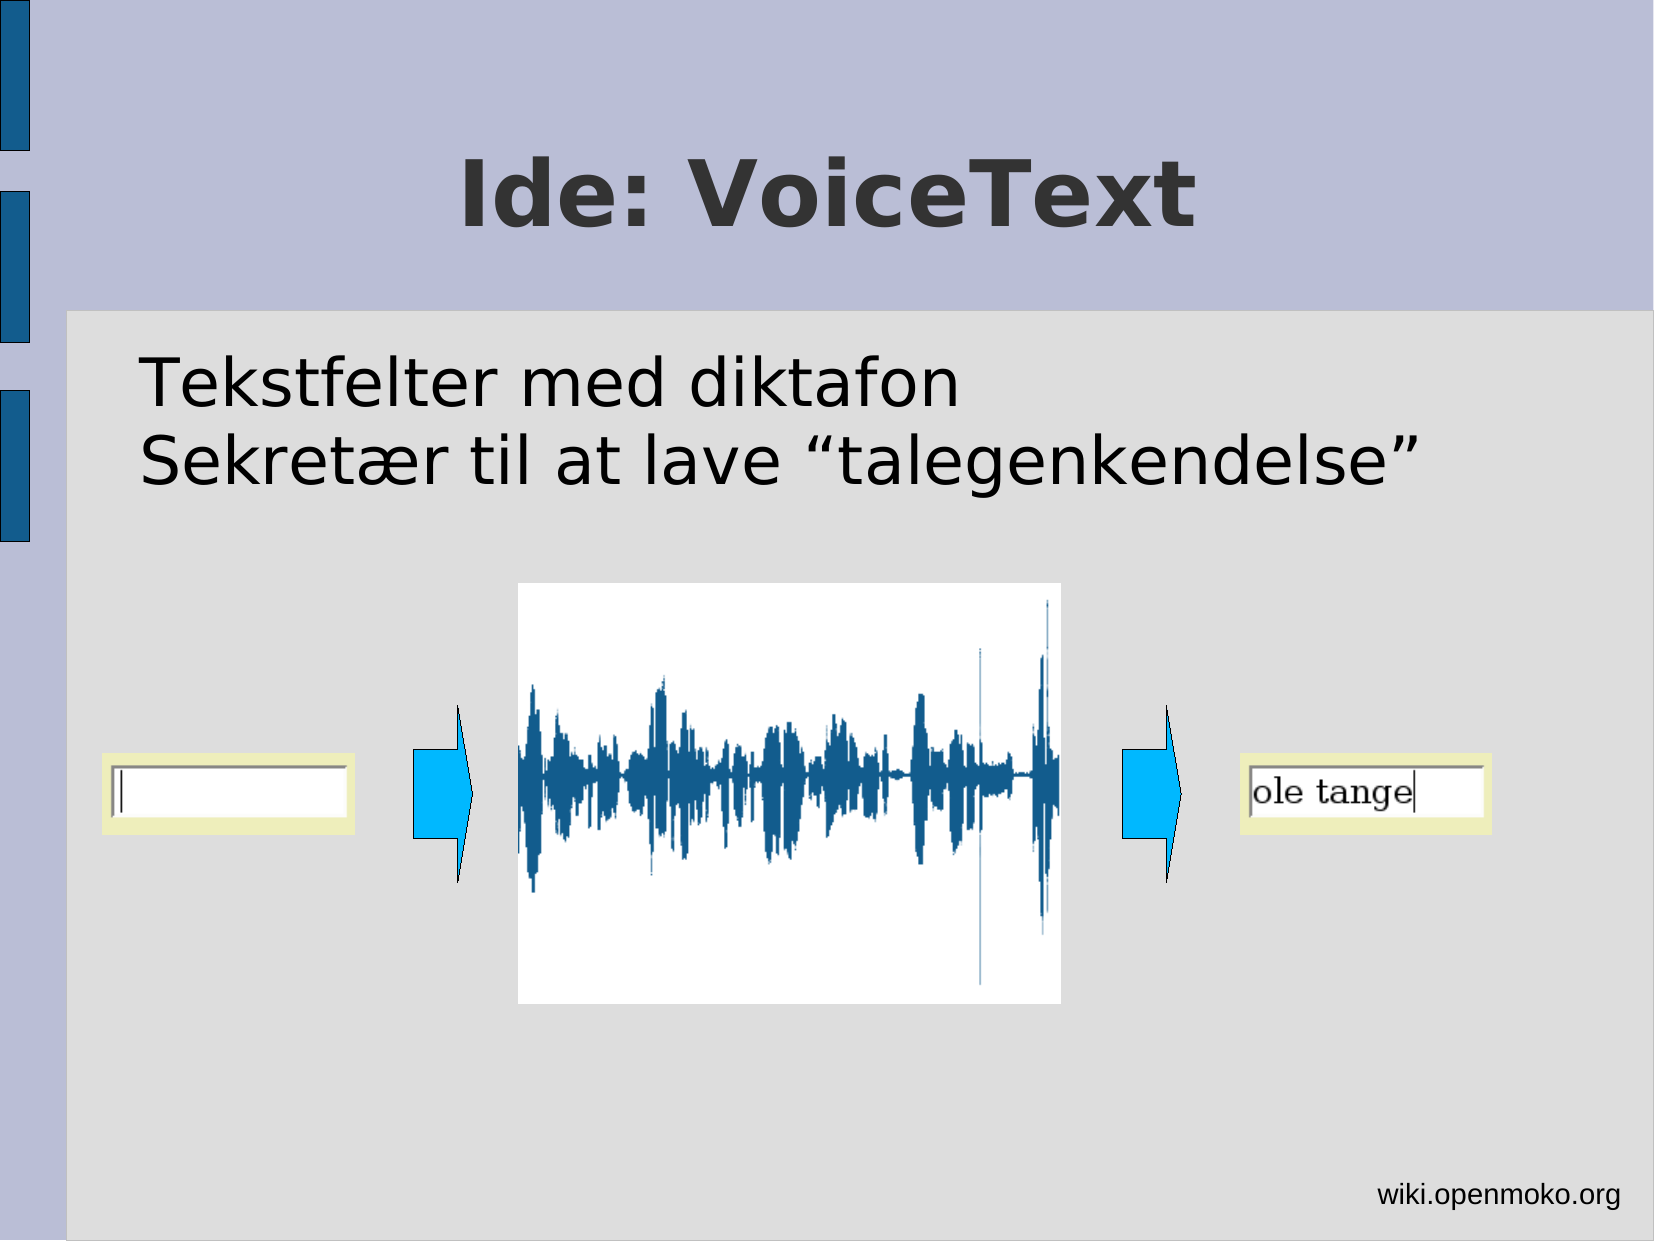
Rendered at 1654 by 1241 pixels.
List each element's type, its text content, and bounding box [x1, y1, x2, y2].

title Ide: VoiceText [121, 91, 1534, 299]
text_box [1122, 705, 1182, 883]
picture [102, 753, 355, 835]
picture [1240, 753, 1492, 835]
list Tekstfelter med diktafon Sekretær til at lave “talegenkendelse” [121, 344, 1534, 1127]
text_box [413, 705, 473, 883]
picture [518, 583, 1061, 1004]
